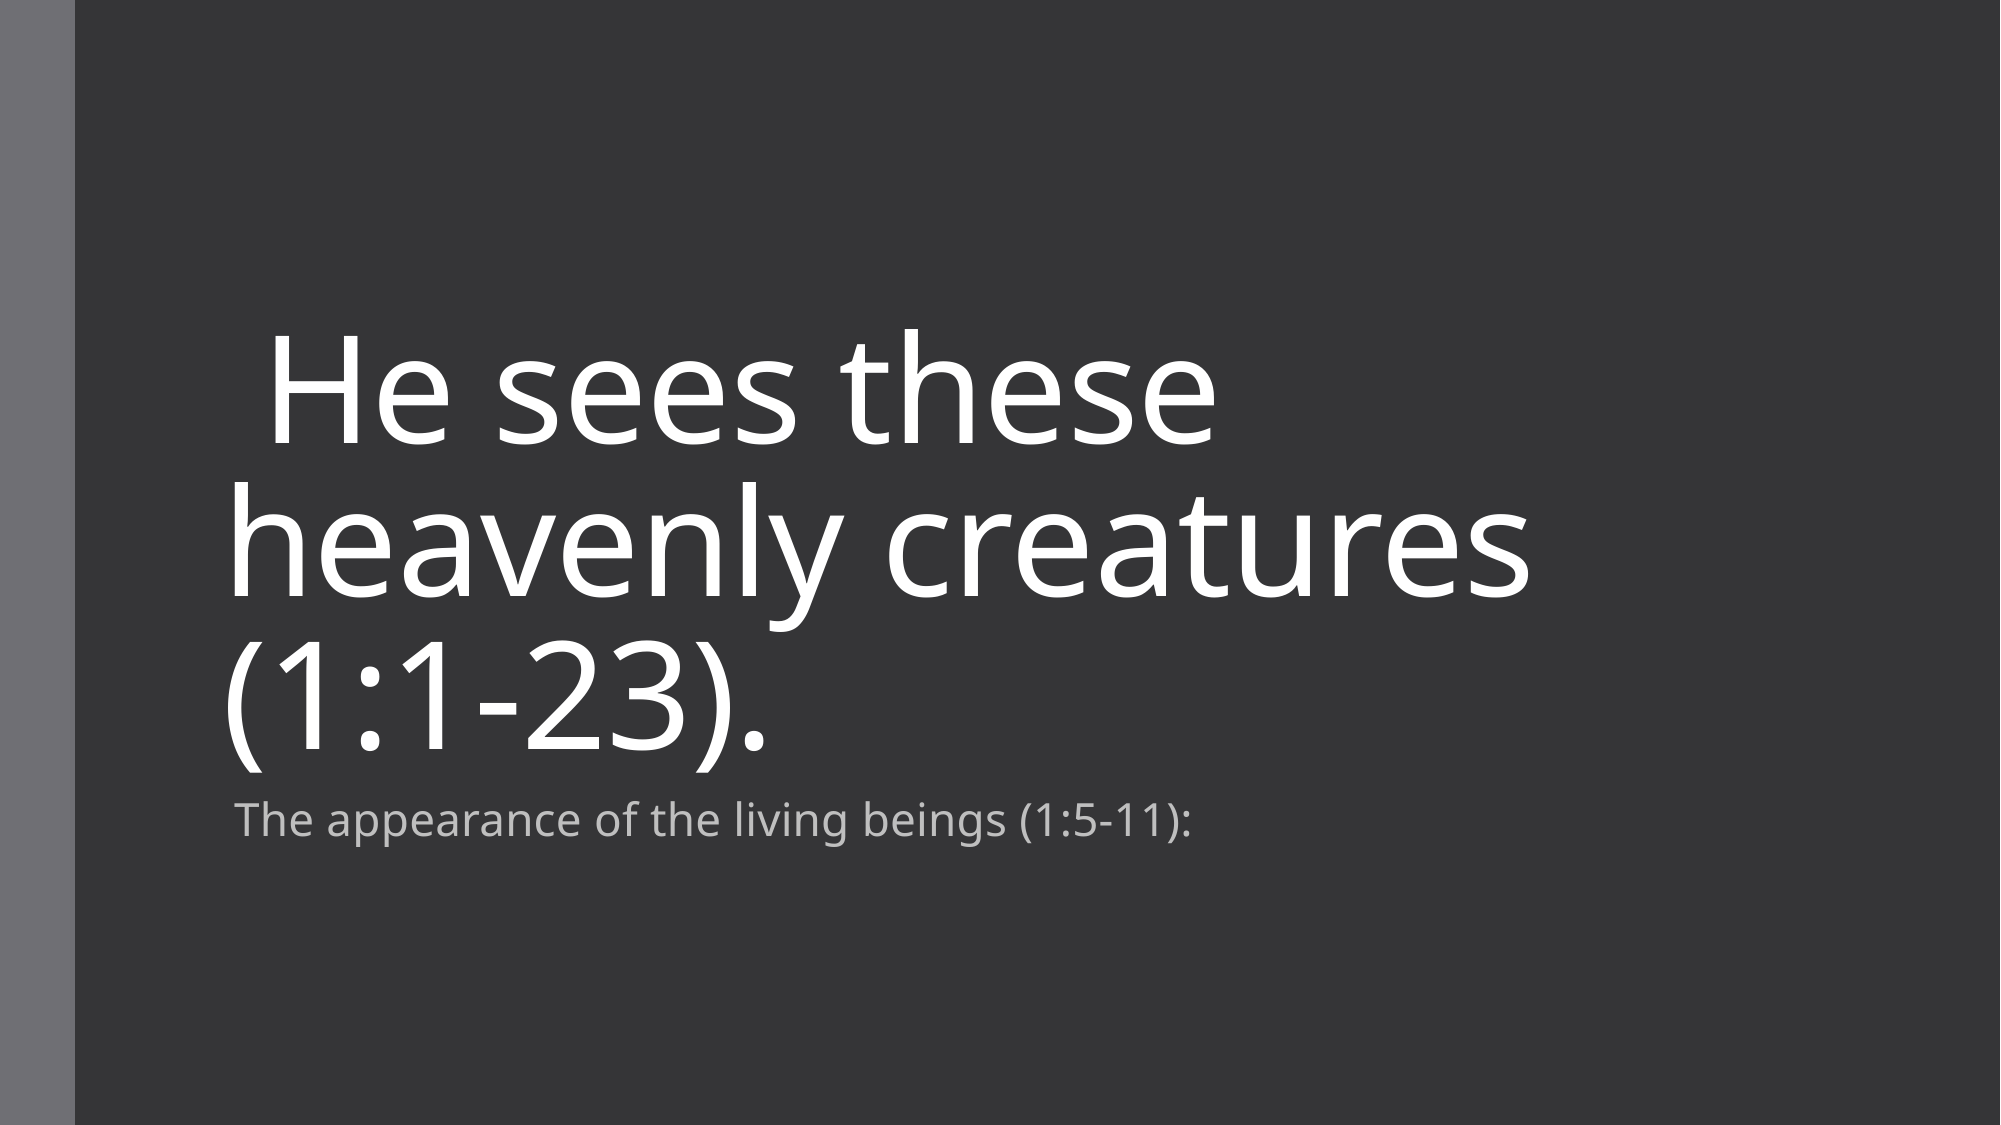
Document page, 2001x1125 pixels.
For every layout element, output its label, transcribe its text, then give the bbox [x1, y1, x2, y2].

title He sees these heavenly creatures (1:1-23). [206, 124, 1752, 787]
subtitle The appearance of the living beings (1:5-11): [206, 787, 1752, 1066]
